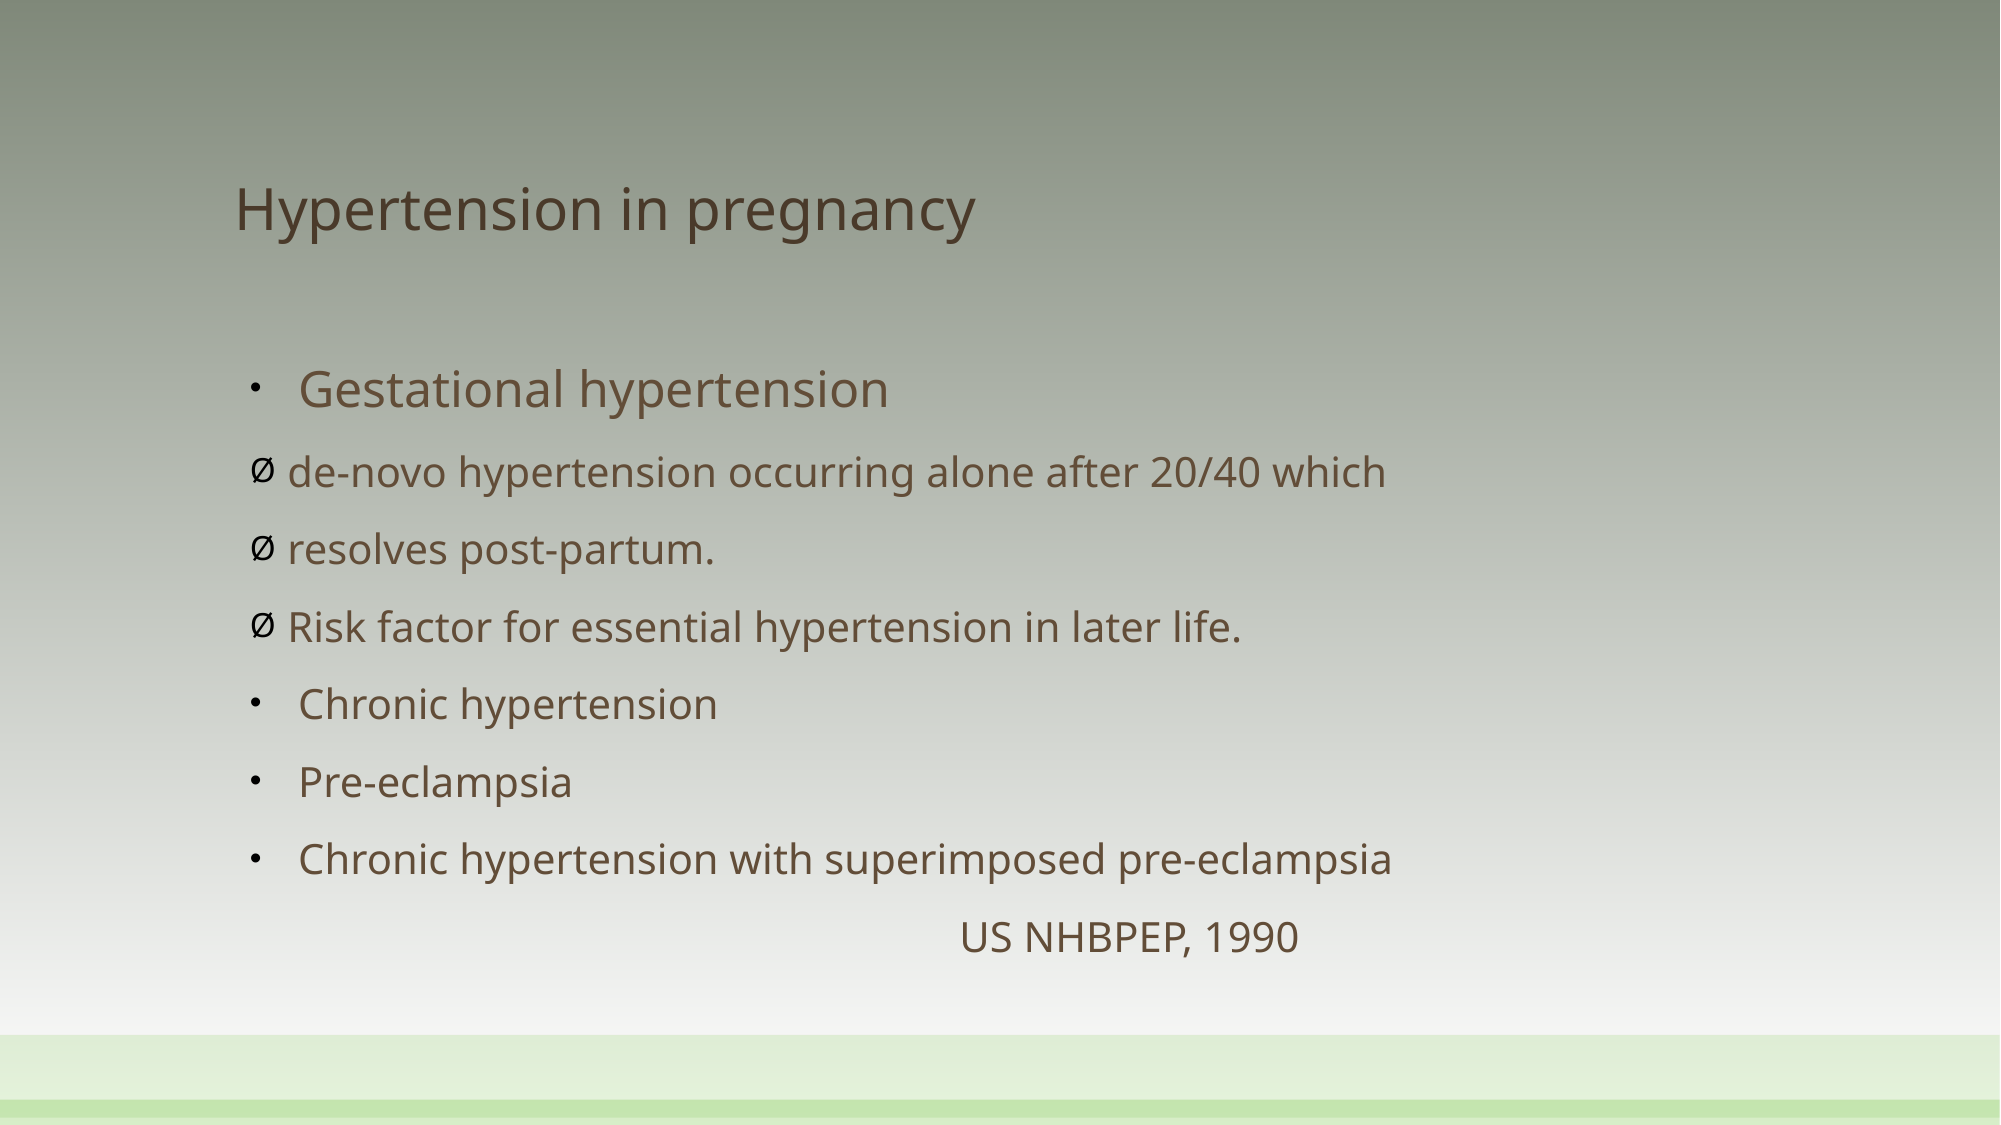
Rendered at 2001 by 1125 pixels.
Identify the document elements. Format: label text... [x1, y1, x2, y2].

list Gestational hypertension de-novo hypertension occurring alone after 20/40 which resolves post-partum. Risk factor for essential hypertension in later life. Chronic hypertension Pre-eclampsia Chronic hypertension with superimposed pre-eclampsia US NHBPEP, 1990 [219, 274, 1780, 987]
title Hypertension in pregnancy [219, 71, 1780, 251]
